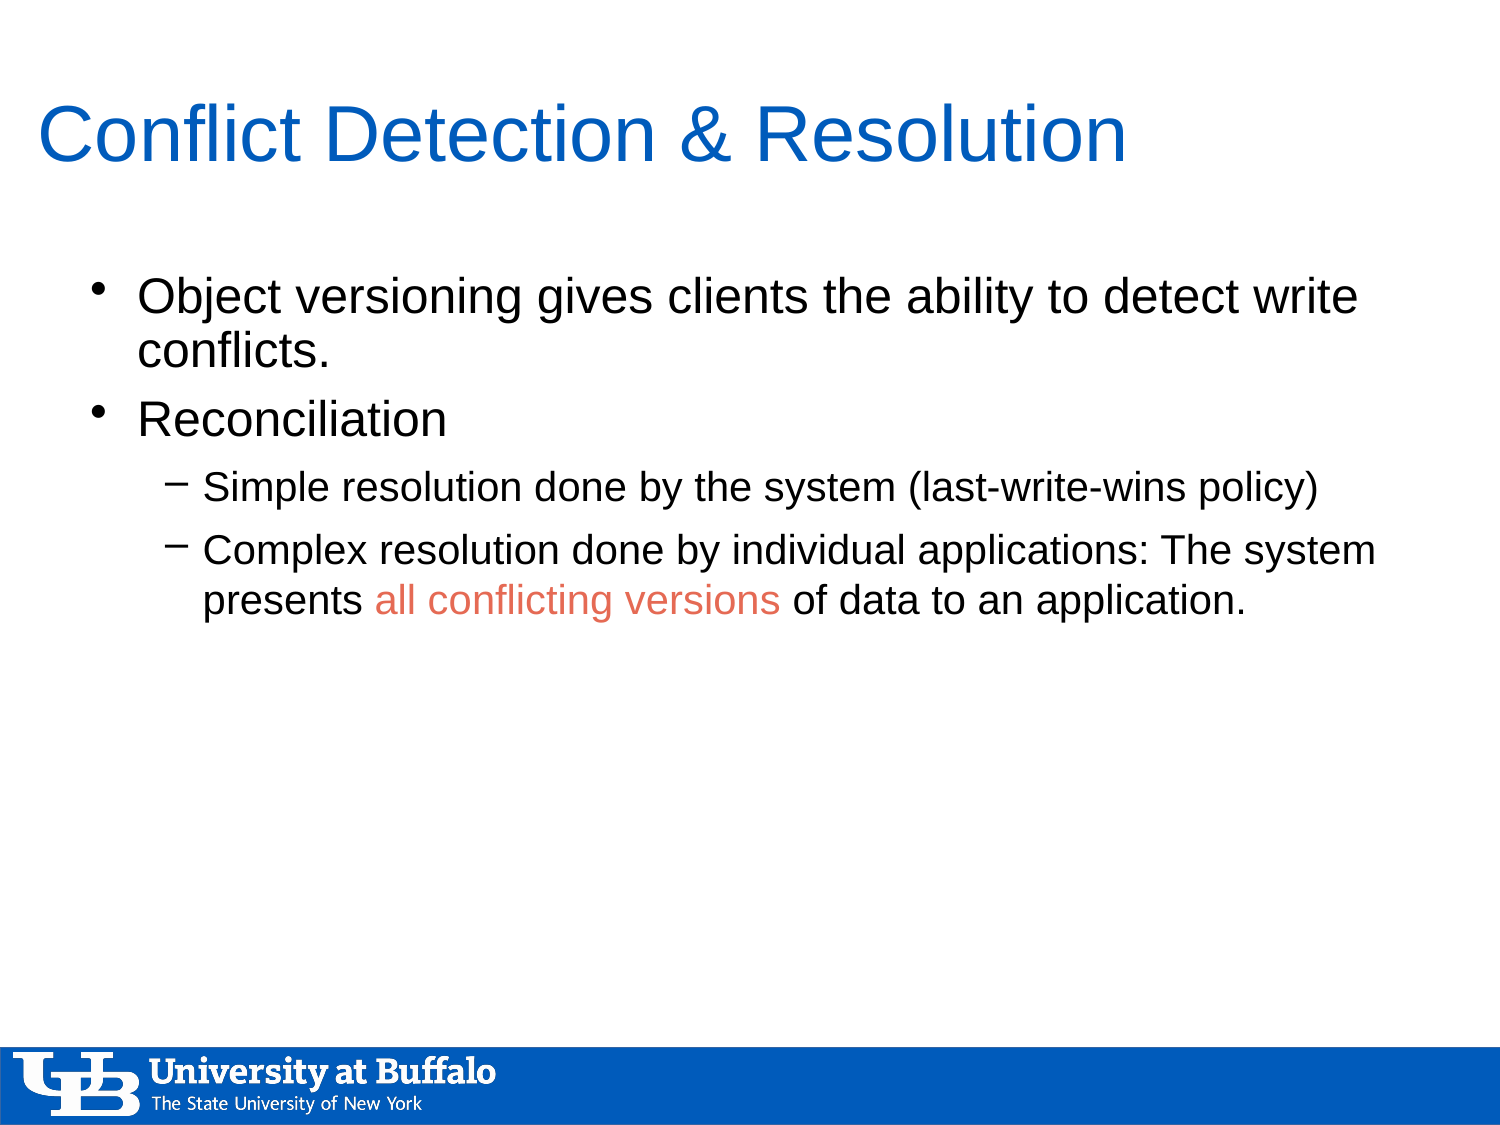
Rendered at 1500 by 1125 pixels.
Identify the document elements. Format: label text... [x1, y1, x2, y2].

list Object versioning gives clients the ability to detect write conflicts. Reconciliation Simple resolution done by the system (last-write-wins policy) Complex resolution done by individual applications: The system presents all conflicting versions of data to an application. [75, 263, 1425, 916]
title Conflict Detection & Resolution [37, 40, 1388, 228]
picture [13, 1052, 496, 1116]
